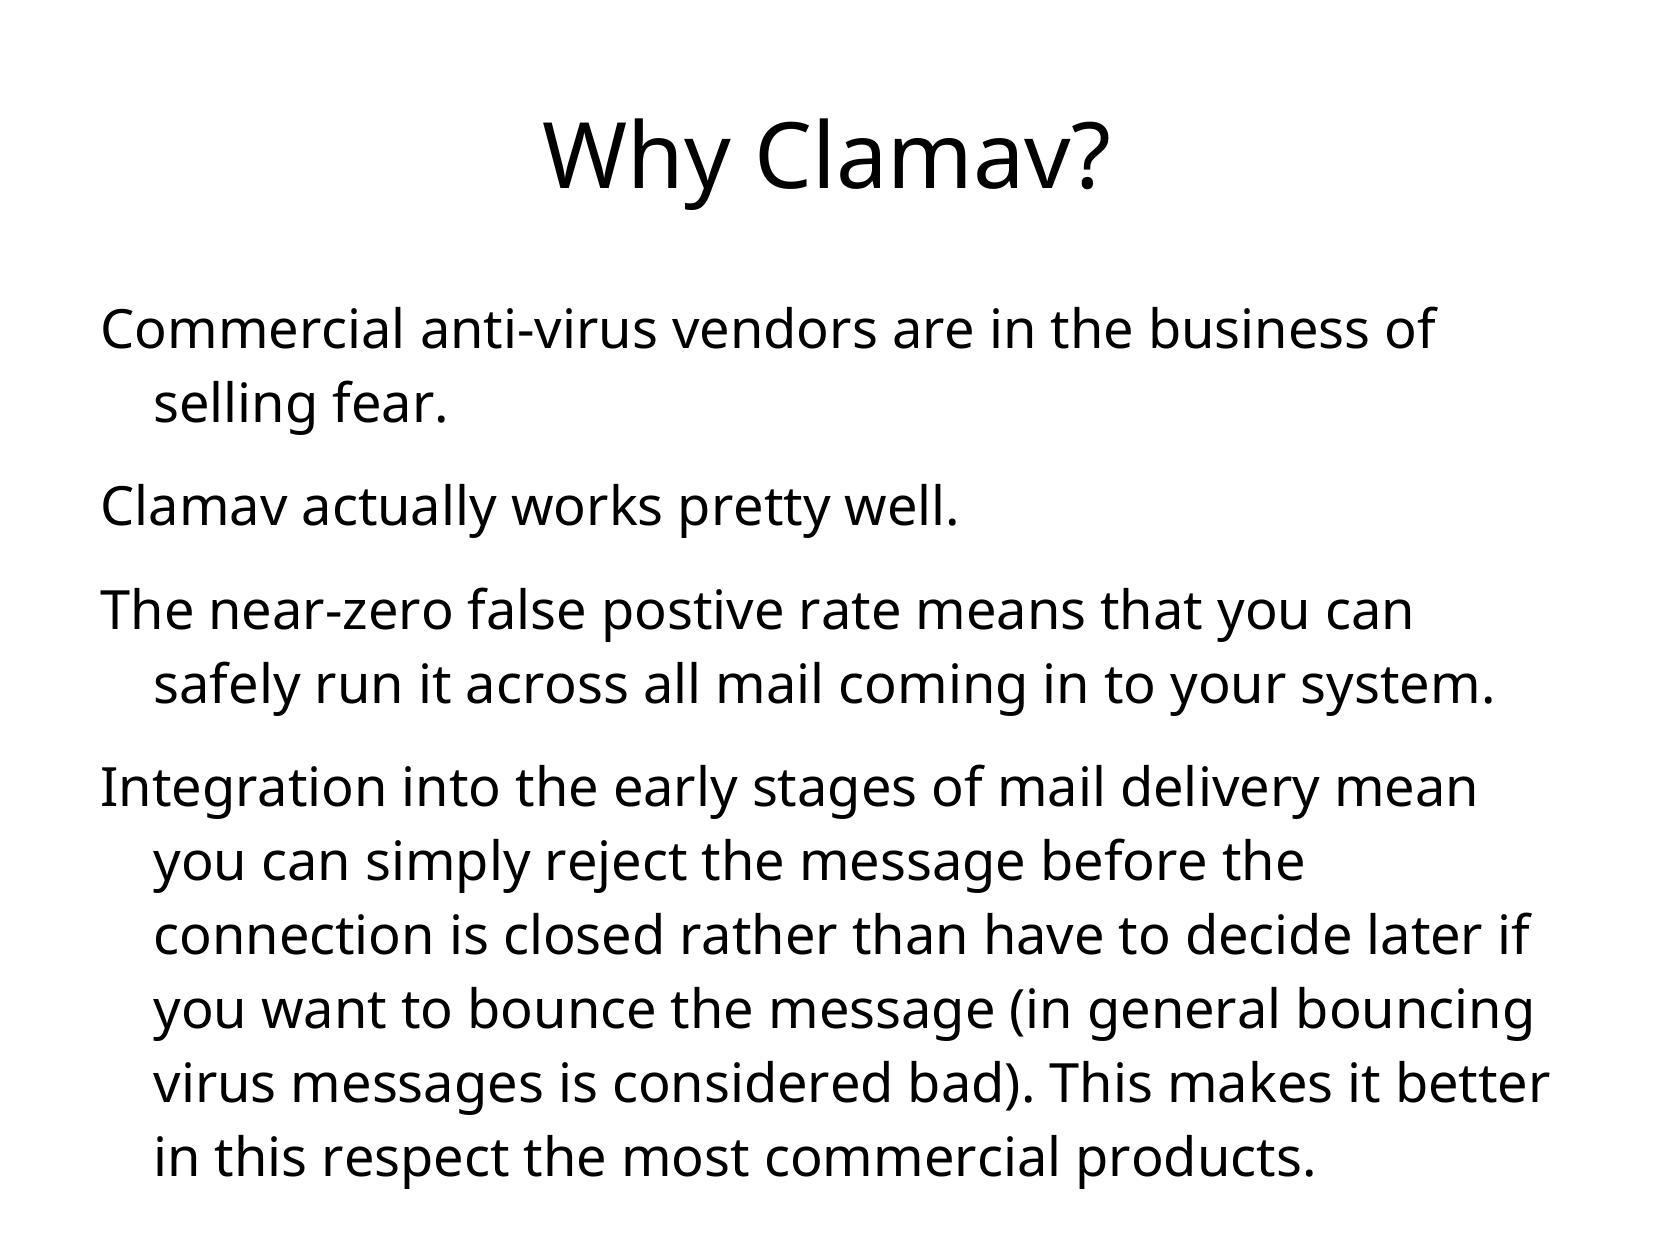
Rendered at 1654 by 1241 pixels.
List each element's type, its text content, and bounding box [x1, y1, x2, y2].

title Why Clamav? [82, 49, 1571, 257]
list Commercial anti-virus vendors are in the business of selling fear. Clamav actually works pretty well. The near-zero false postive rate means that you can safely run it across all mail coming in to your system. Integration into the early stages of mail delivery mean you can simply reject the message before the connection is closed rather than have to decide later if you want to bounce the message (in general bouncing virus messages is considered bad). This makes it better in this respect the most commercial products. [82, 290, 1571, 1109]
